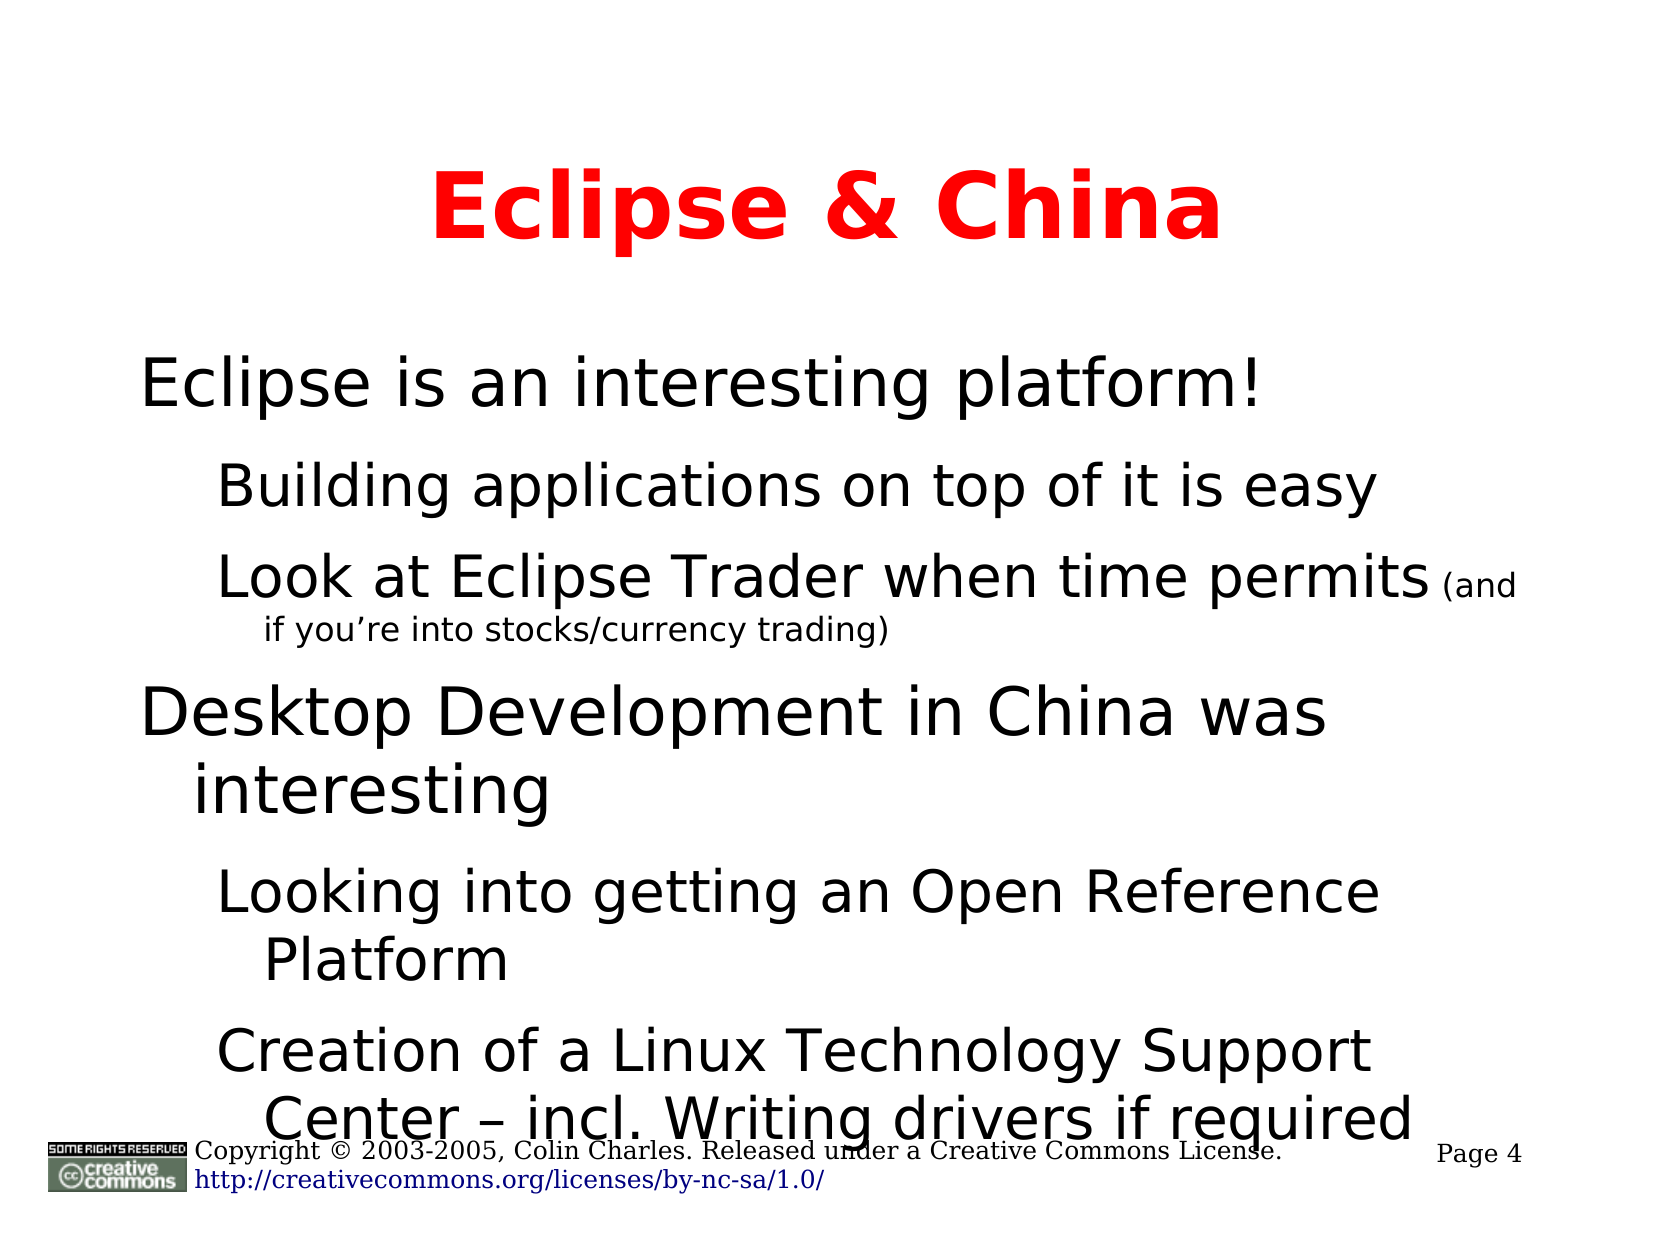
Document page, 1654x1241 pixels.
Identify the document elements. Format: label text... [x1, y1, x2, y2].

title Eclipse & China [121, 102, 1534, 311]
picture [48, 1142, 187, 1192]
list Eclipse is an interesting platform! Building applications on top of it is easy Look at Eclipse Trader when time permits (and if you’re into stocks/currency trading) Desktop Development in China was interesting Looking into getting an Open Reference Platform Creation of a Linux Technology Support Center – incl. Writing drivers if required [121, 344, 1534, 1153]
